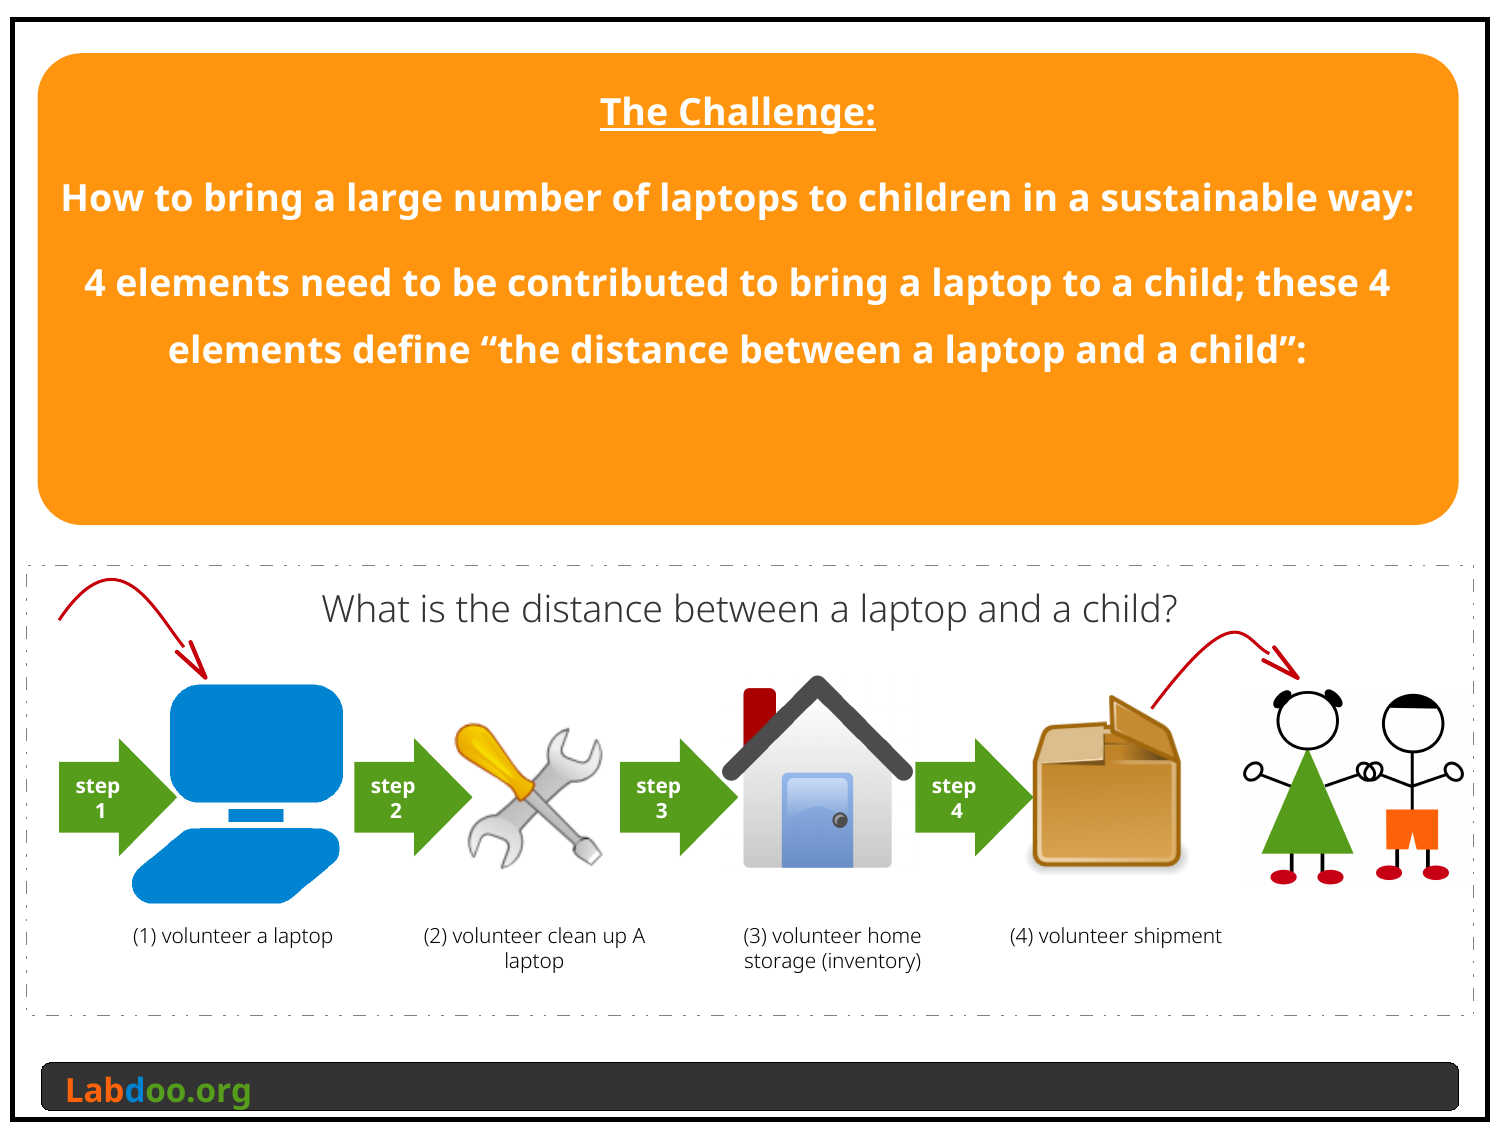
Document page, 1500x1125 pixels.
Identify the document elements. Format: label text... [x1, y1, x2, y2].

text_box (1) volunteer a laptop [94, 915, 373, 981]
text_box step 2 [354, 738, 473, 857]
text_box (2) volunteer clean up A laptop [395, 915, 674, 981]
text_box step 1 [59, 738, 178, 857]
picture [128, 680, 354, 914]
picture [720, 673, 916, 872]
text_box (3) volunteer home storage (inventory) [696, 915, 969, 981]
picture [450, 715, 616, 881]
picture [1024, 695, 1190, 876]
picture [1240, 689, 1466, 886]
text_box The Challenge: How to bring a large number of laptops to children in a sustainable way: 4 elements need to be contributed to bring a laptop to a child; these 4 elements define “the distance between a laptop and a child”: [29, 58, 1447, 600]
text_box (4) volunteer shipment [980, 915, 1252, 981]
text_box [61, 53, 1435, 58]
text_box [1447, 67, 1459, 511]
text_box What is the distance between a laptop and a child? [188, 578, 1312, 638]
text_box step 4 [915, 738, 1034, 857]
text_box step 3 [620, 738, 739, 857]
